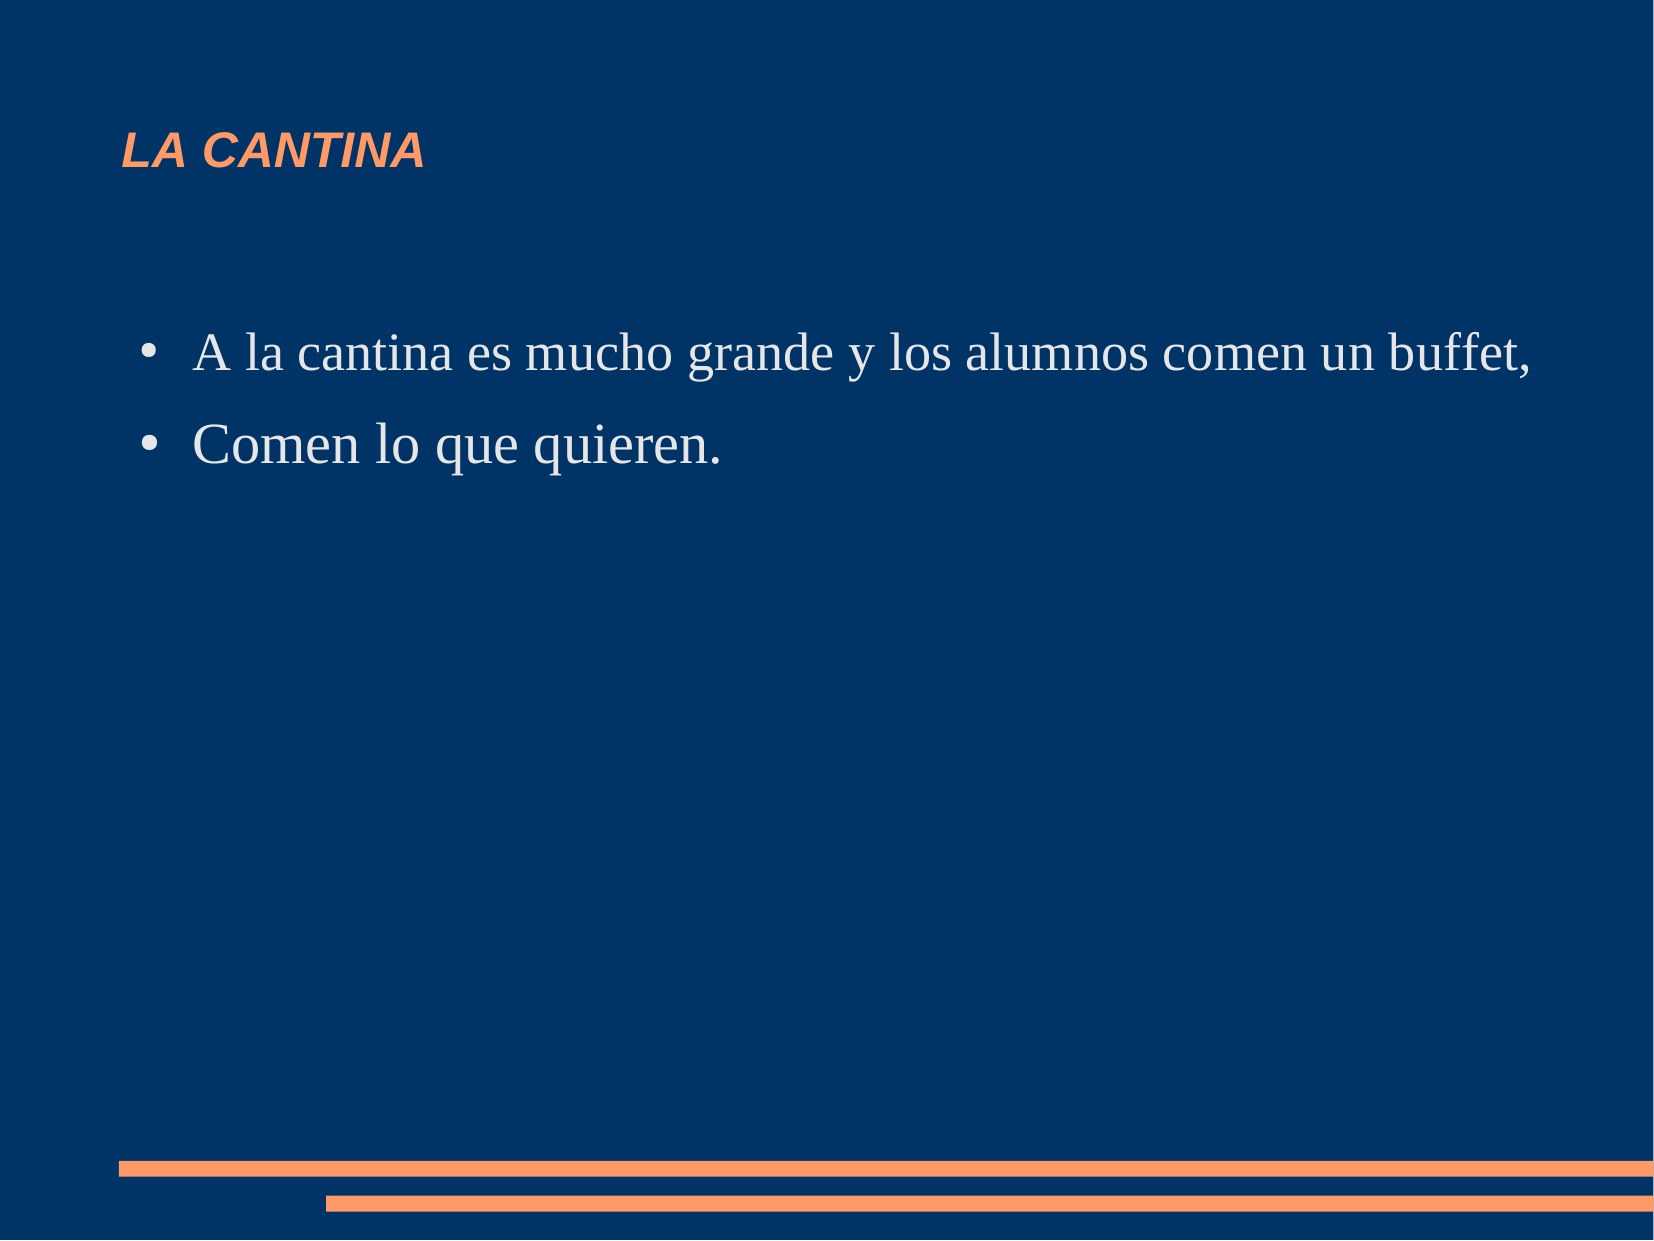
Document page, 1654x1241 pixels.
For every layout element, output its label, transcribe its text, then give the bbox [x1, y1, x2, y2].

title LA CANTINA [121, 46, 1534, 254]
list A la cantina es mucho grande y los alumnos comen un buffet, Comen lo que quieren. [121, 322, 1561, 1132]
